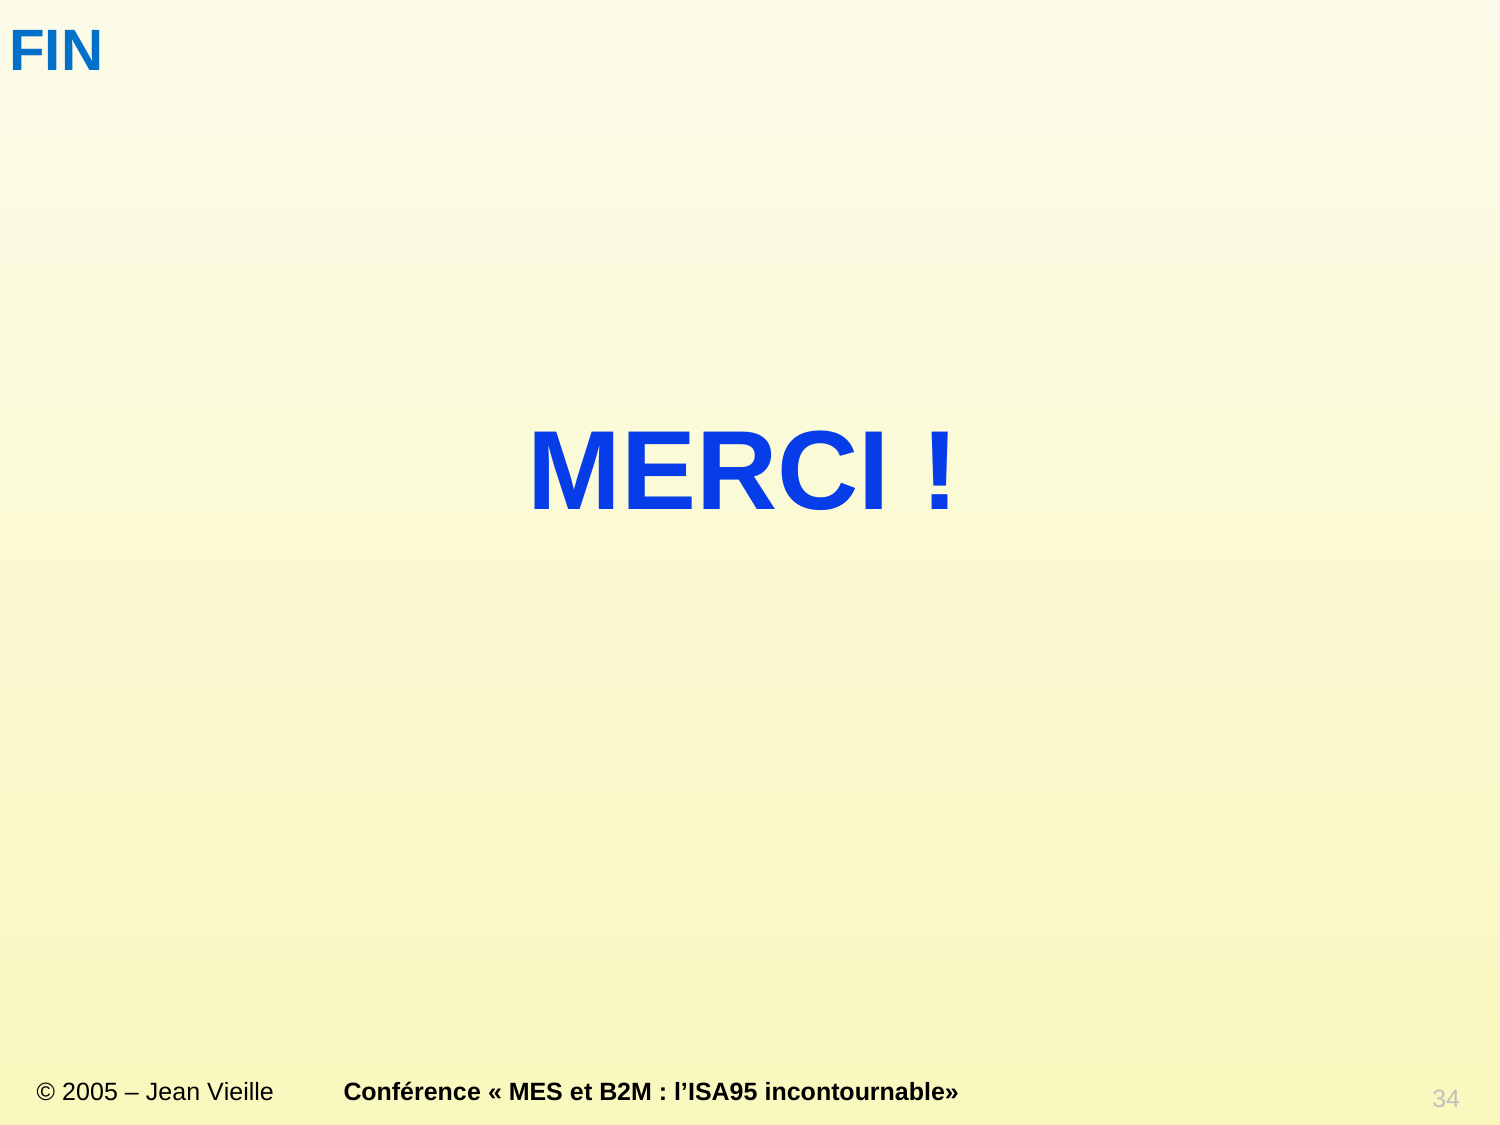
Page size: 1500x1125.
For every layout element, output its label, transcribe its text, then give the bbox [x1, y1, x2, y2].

list MERCI ! [12, 412, 1476, 776]
title FIN [9, 12, 1476, 83]
